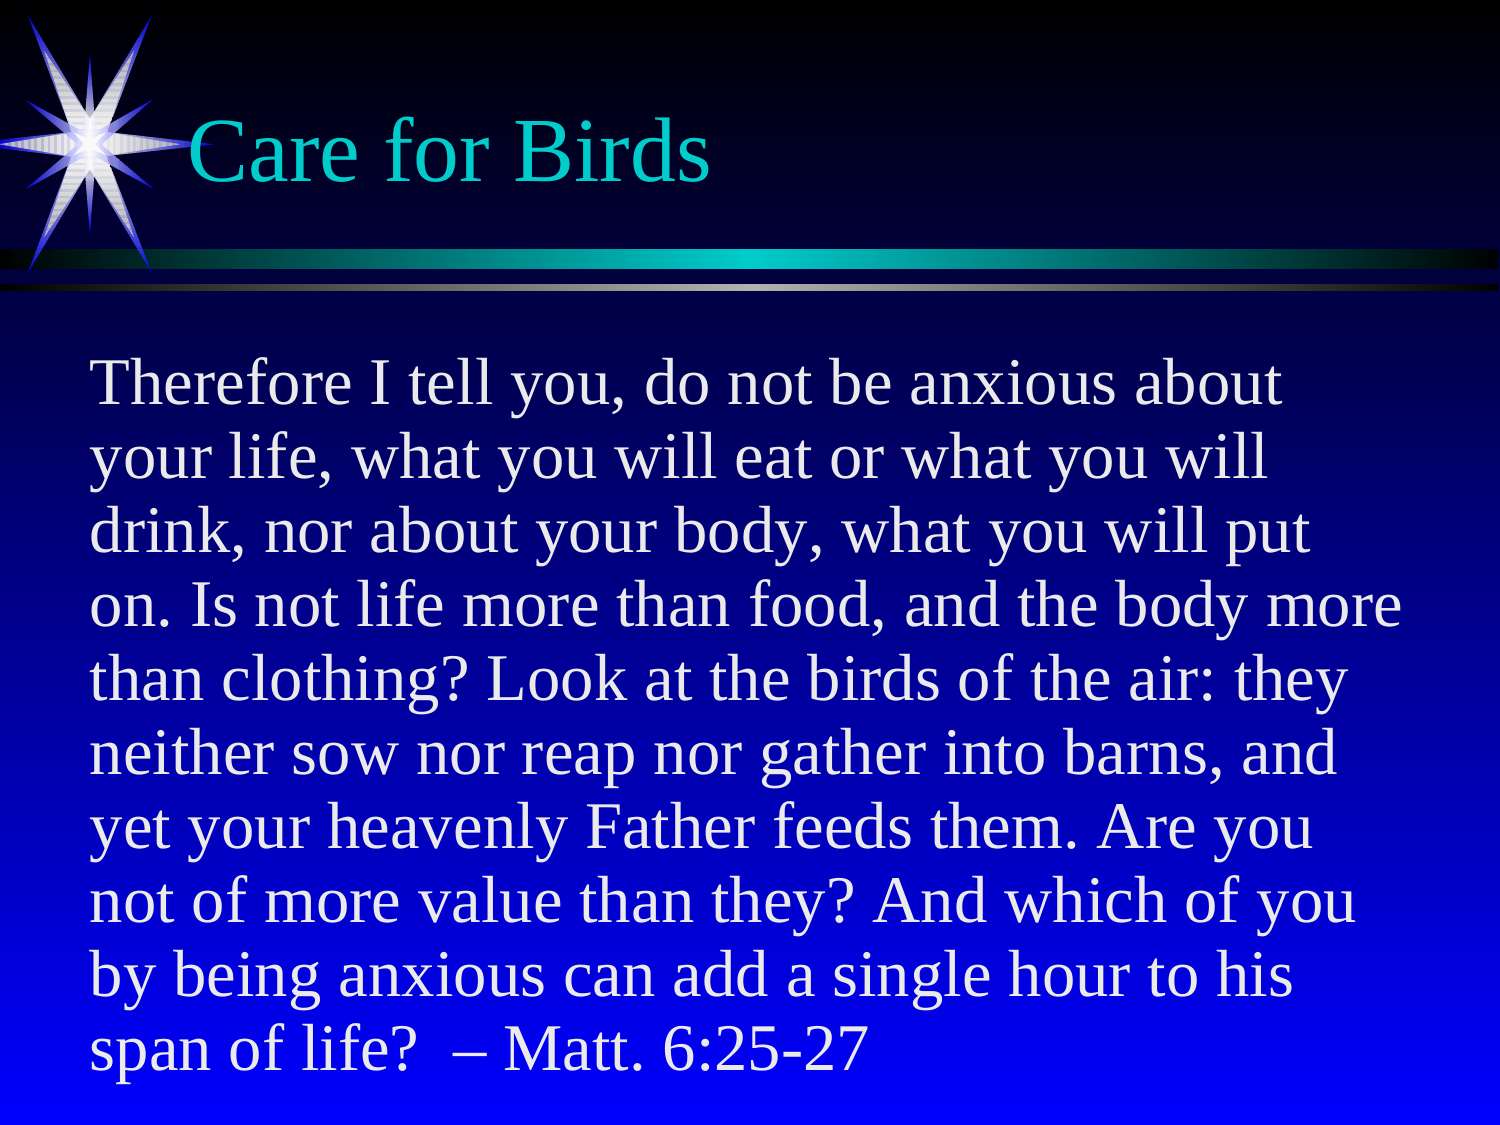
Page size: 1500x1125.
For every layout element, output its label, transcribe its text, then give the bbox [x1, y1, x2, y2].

title Care for Birds [187, 63, 1463, 237]
text_box Therefore I tell you, do not be anxious about your life, what you will eat or what you will drink, nor about your body, what you will put on. Is not life more than food, and the body more than clothing? Look at the birds of the air: they neither sow nor reap nor gather into barns, and yet your heavenly Father feeds them. Are you not of more value than they? And which of you by being anxious can add a single hour to his span of life? – Matt. 6:25-27 [75, 337, 1426, 1093]
